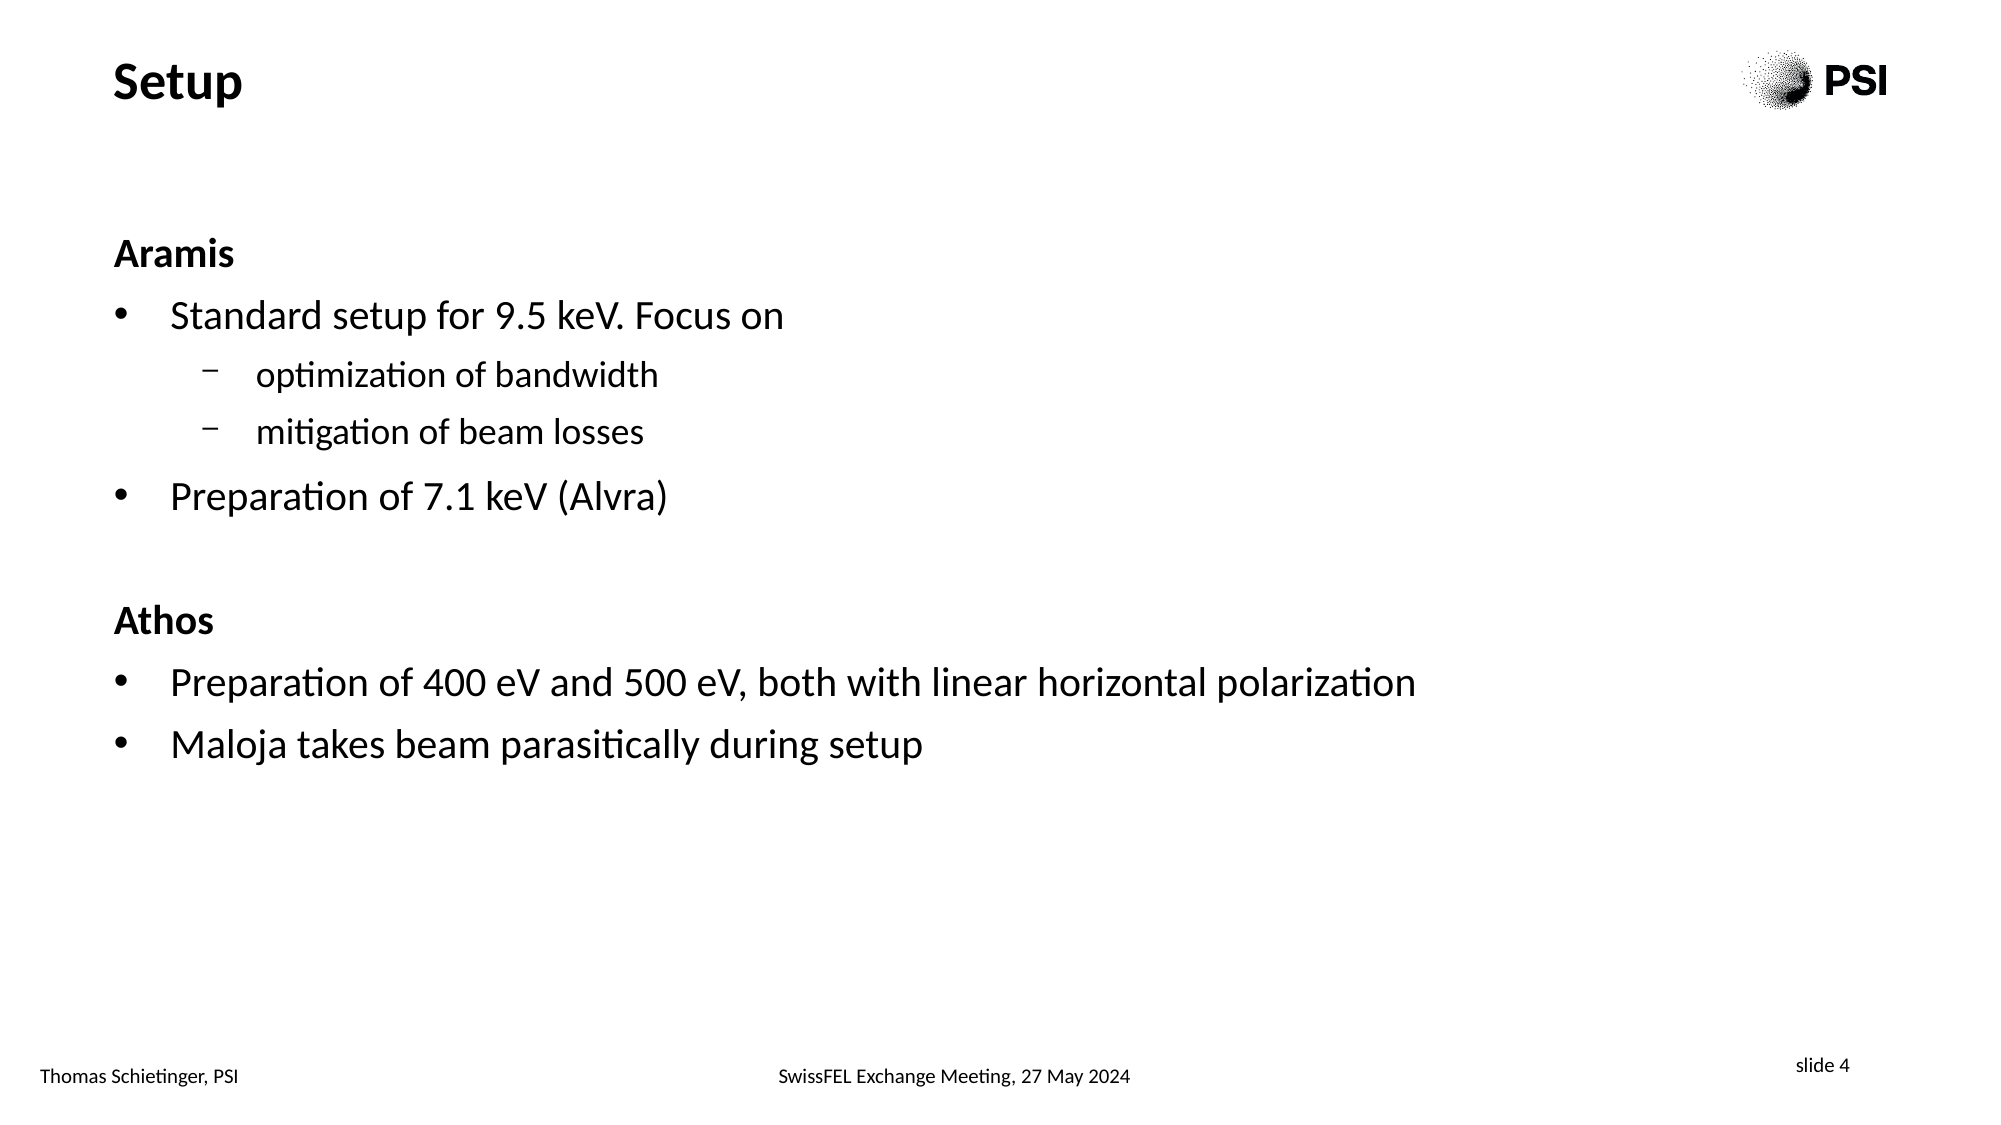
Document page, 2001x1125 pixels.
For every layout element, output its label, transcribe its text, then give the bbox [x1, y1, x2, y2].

title Setup [114, 45, 1585, 118]
list Aramis Standard setup for 9.5 keV. Focus on optimization of bandwidth mitigation of beam losses Preparation of 7.1 keV (Alvra) Athos Preparation of 400 eV and 500 eV, both with linear horizontal polarization Maloja takes beam parasitically during setup [114, 225, 1585, 988]
